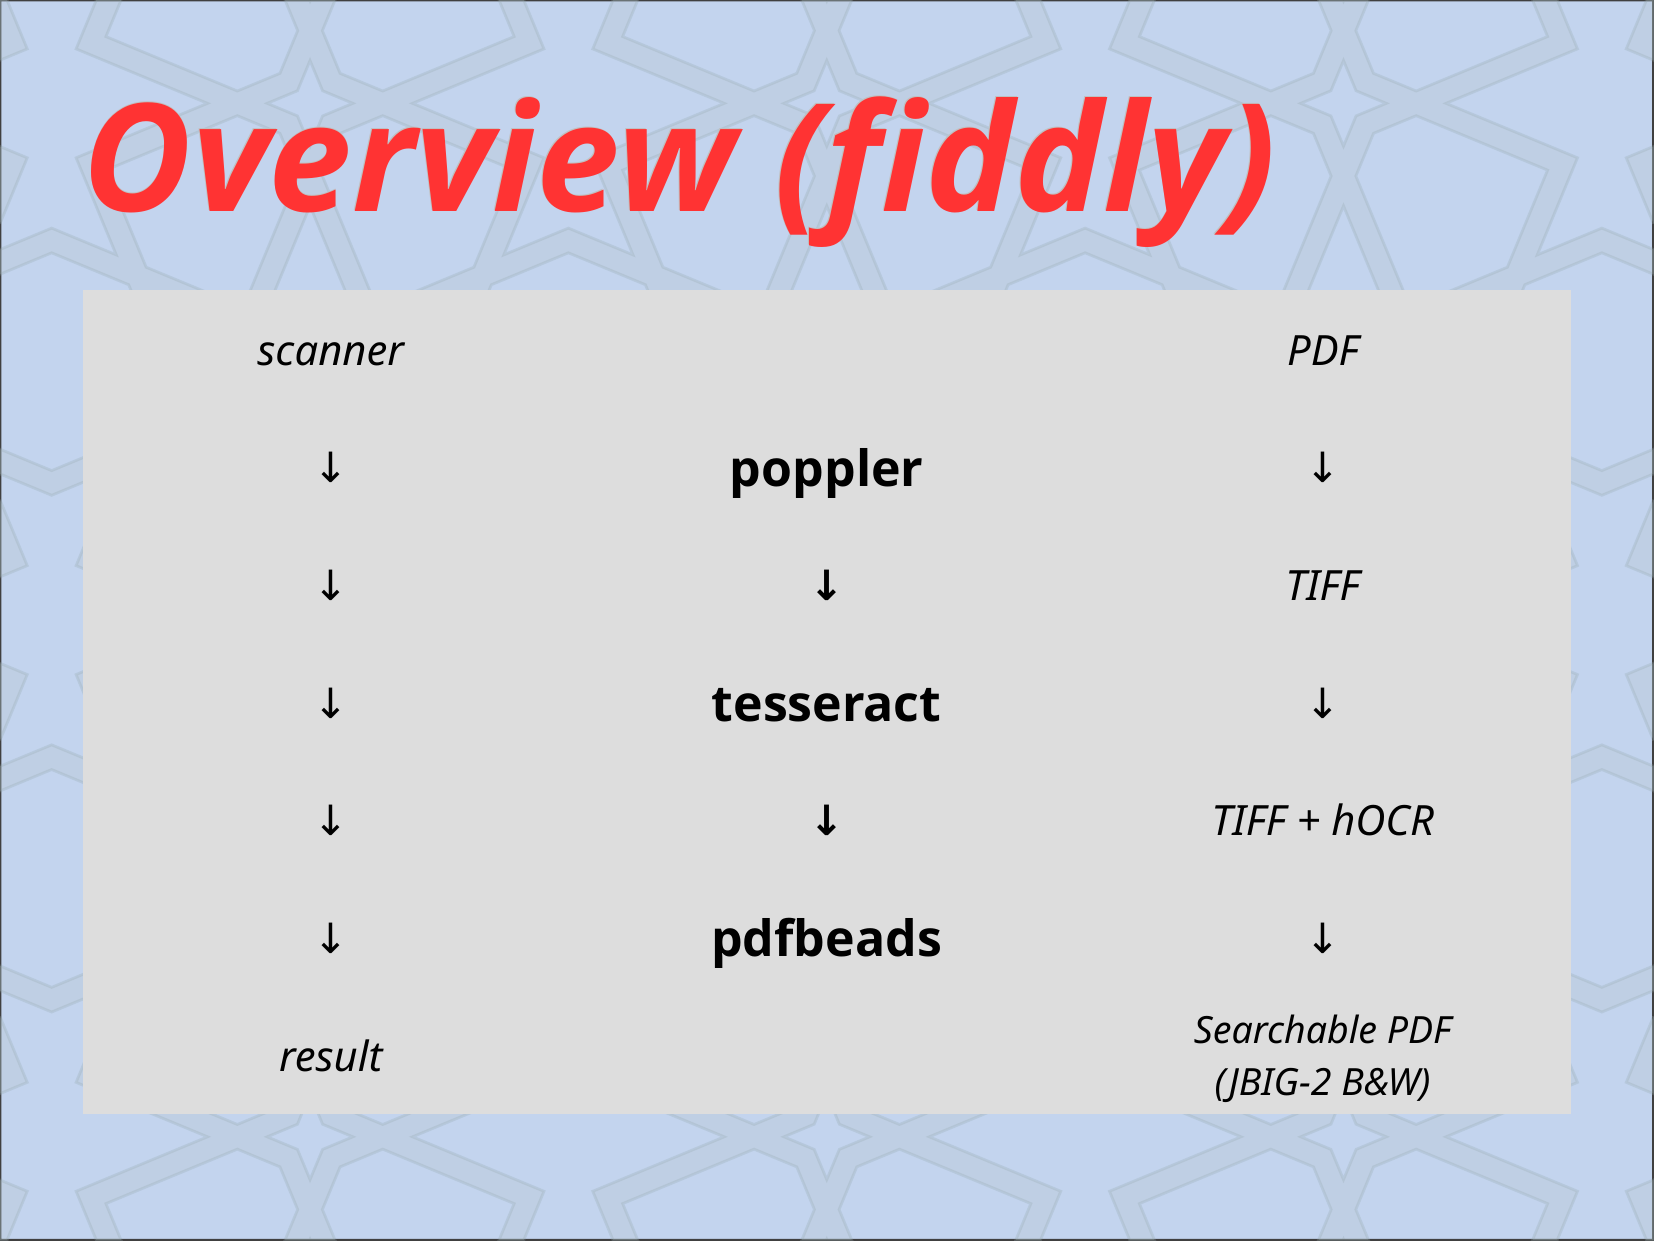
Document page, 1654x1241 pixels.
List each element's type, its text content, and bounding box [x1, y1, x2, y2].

table_cell ↓ [1075, 408, 1571, 525]
table_cell ↓ [1075, 878, 1571, 996]
table_cell TIFF + hOCR [1075, 761, 1571, 878]
title Overview (fiddly) [82, 49, 1571, 257]
table_cell result [83, 996, 579, 1114]
table_cell pdfbeads [579, 878, 1075, 996]
table_cell poppler [579, 408, 1075, 525]
table_header [579, 290, 1075, 408]
table_cell tesseract [579, 643, 1075, 761]
table_cell [579, 996, 1075, 1114]
table_cell TIFF [1075, 525, 1571, 643]
table_cell ↓ [579, 761, 1075, 878]
table_header scanner [83, 290, 579, 408]
table_cell ↓ [83, 408, 579, 525]
table_cell ↓ [83, 643, 579, 761]
table_header PDF [1075, 290, 1571, 408]
table_cell ↓ [579, 525, 1075, 643]
table_cell ↓ [83, 878, 579, 996]
table_cell ↓ [83, 525, 579, 643]
table_cell ↓ [1075, 643, 1571, 761]
table_cell ↓ [83, 761, 579, 878]
table_cell Searchable PDF (JBIG-2 B&W) [1075, 996, 1571, 1114]
